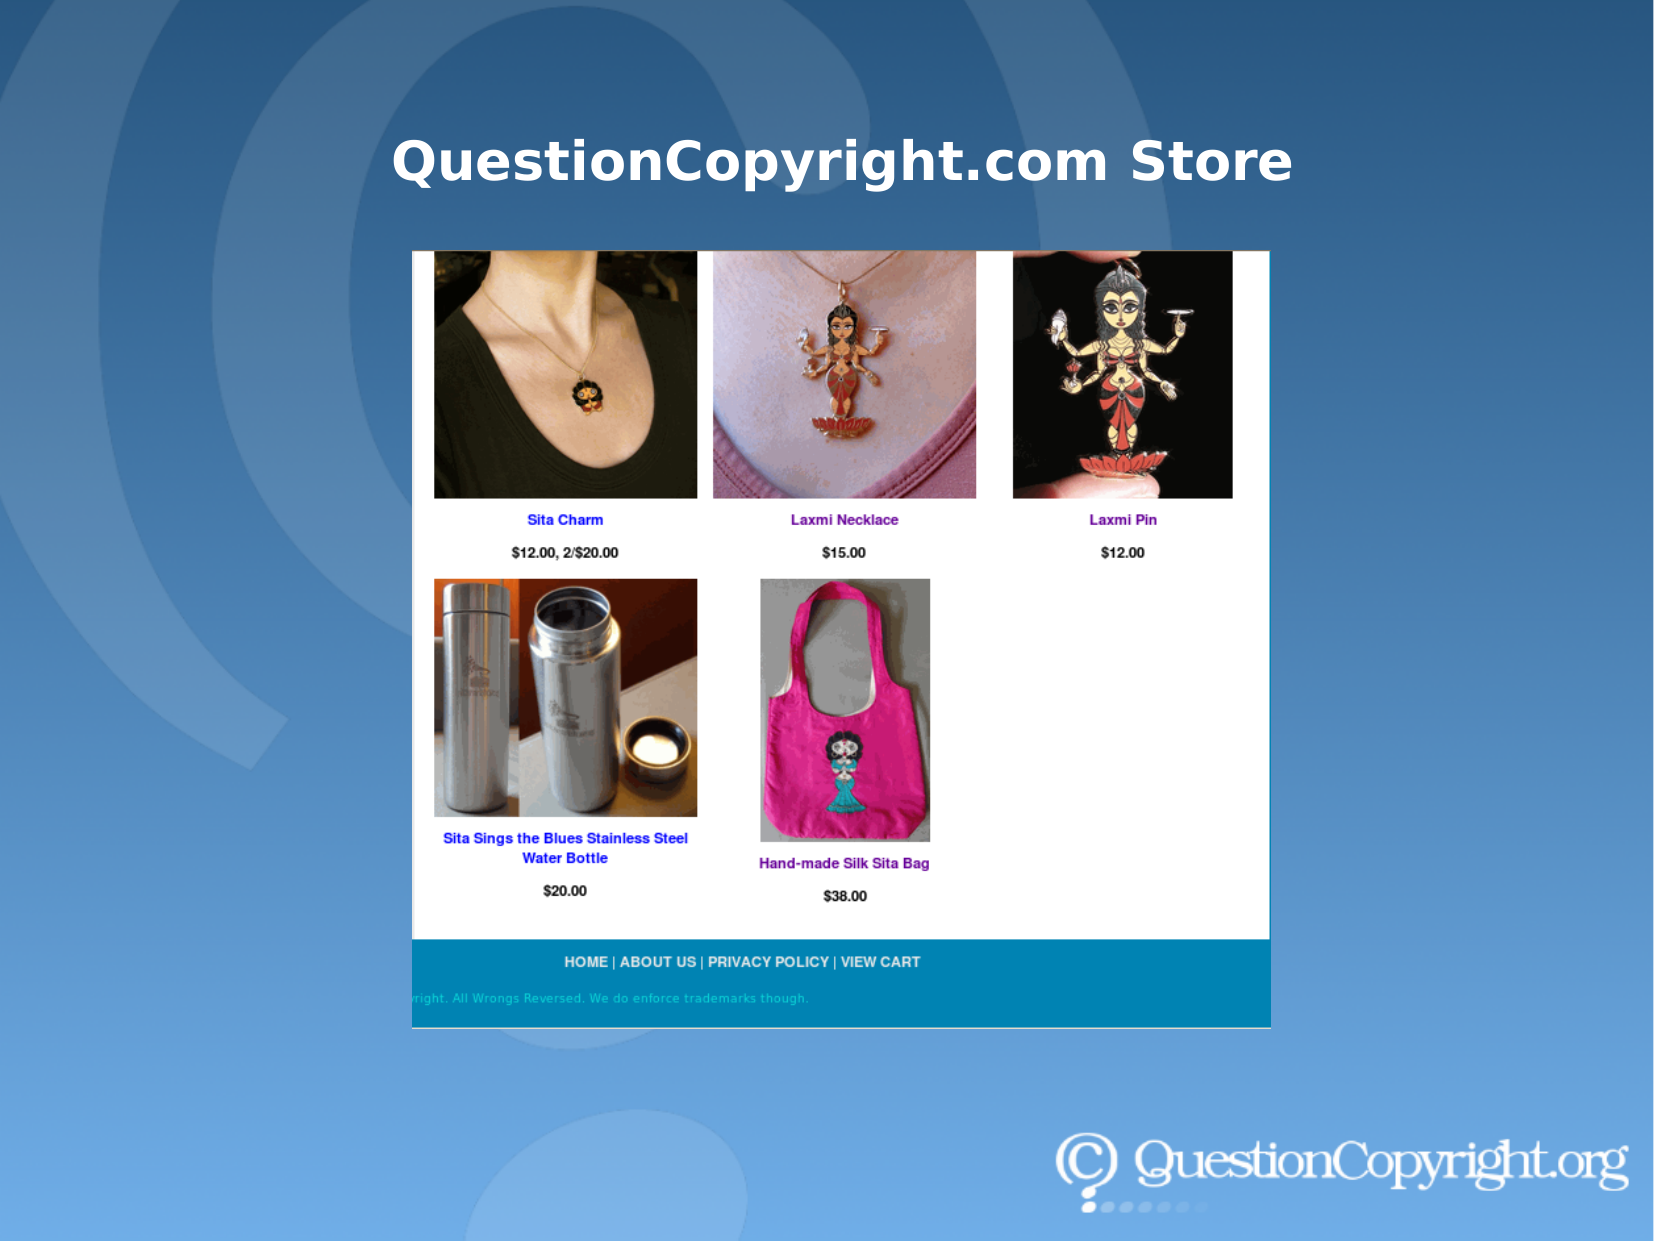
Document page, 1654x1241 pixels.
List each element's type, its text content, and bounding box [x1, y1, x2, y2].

picture [0, 0, 1654, 1241]
text_box QuestionCopyright.com Store [376, 122, 1311, 201]
